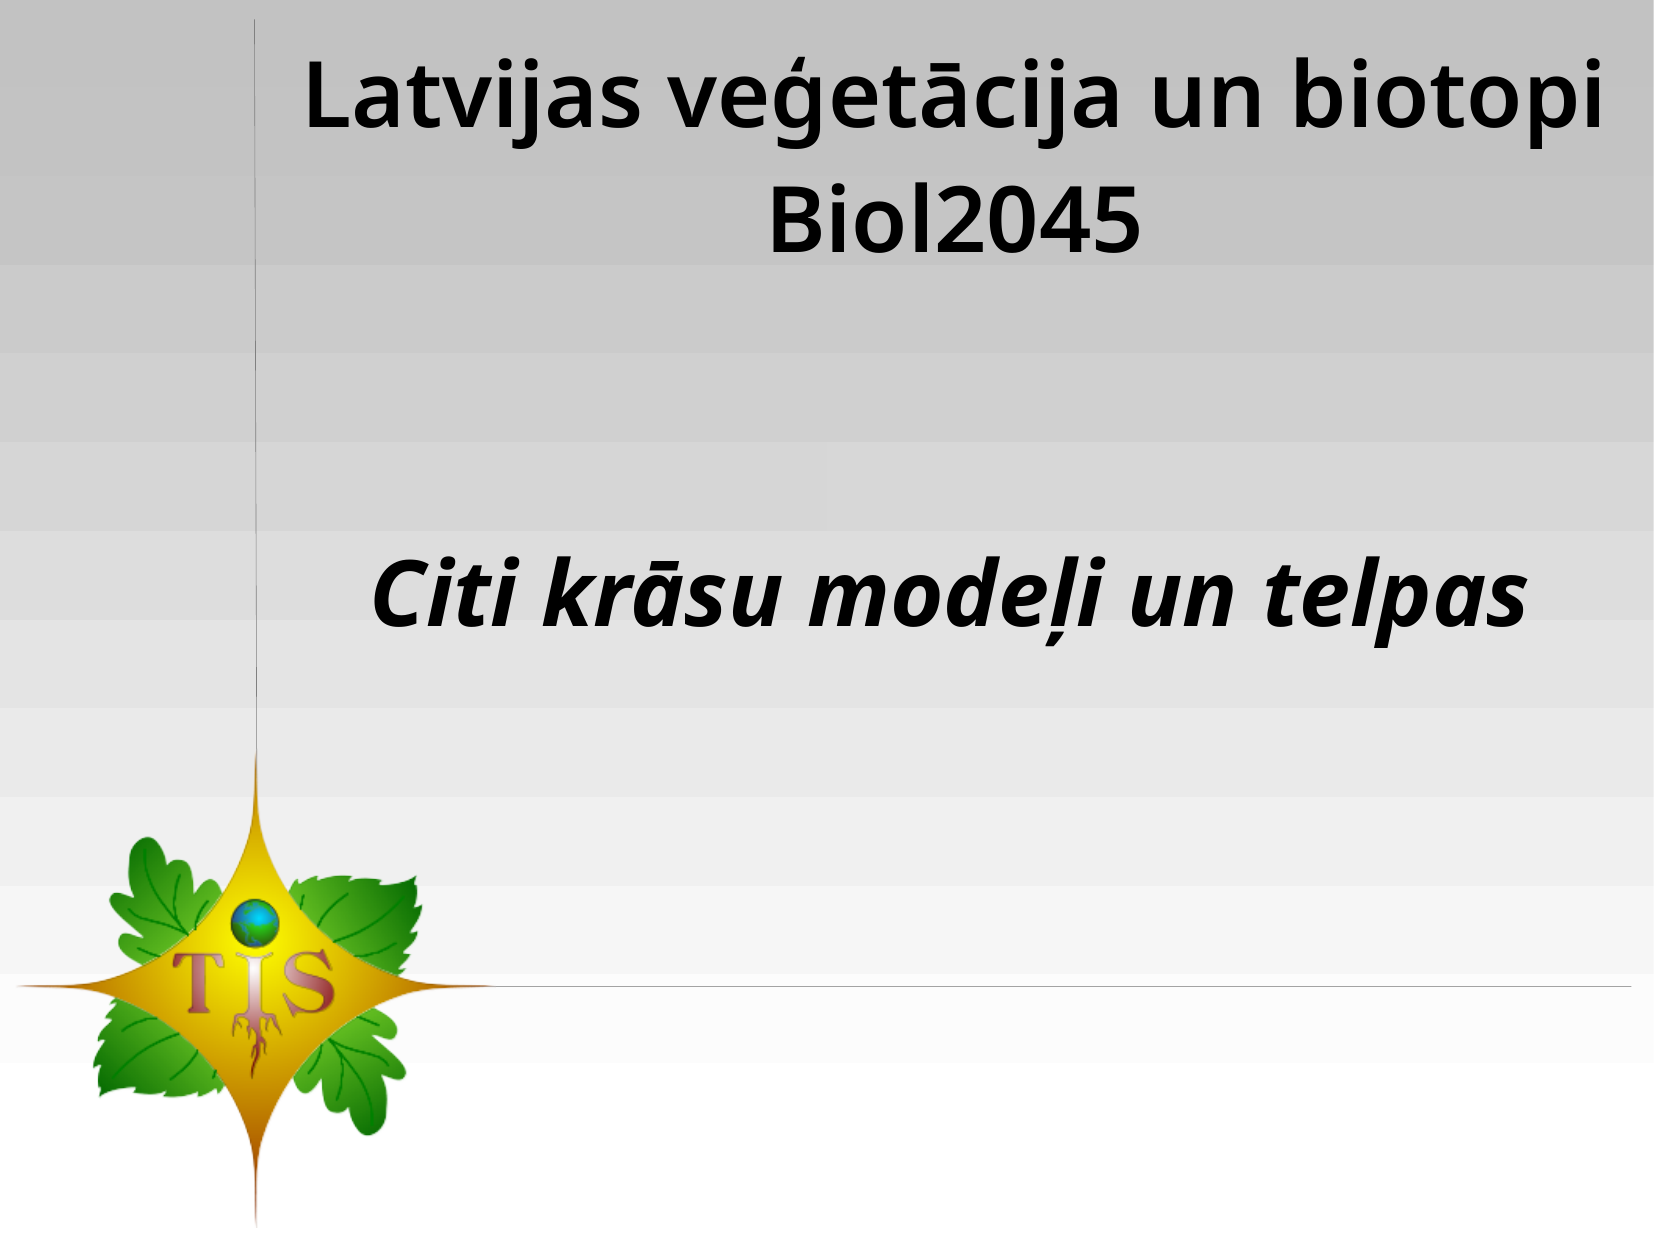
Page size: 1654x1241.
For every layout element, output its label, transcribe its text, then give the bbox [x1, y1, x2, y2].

title Citi krāsu modeļi un telpas [295, 324, 1607, 857]
picture [0, 0, 1654, 1241]
